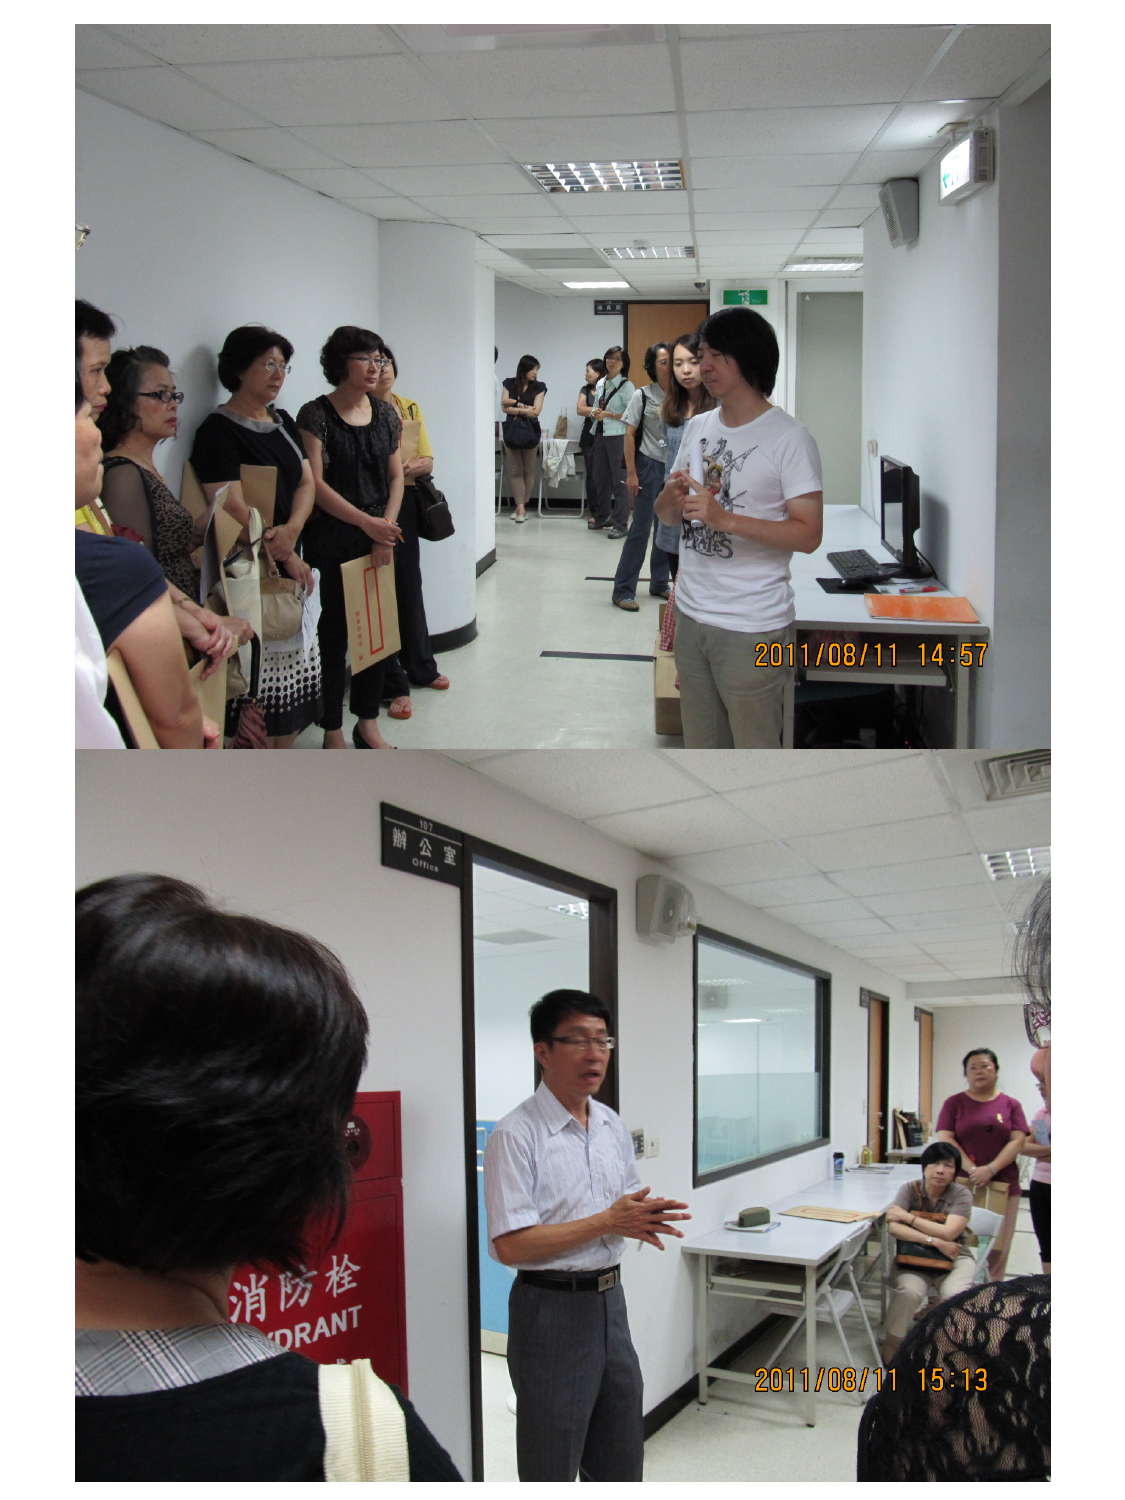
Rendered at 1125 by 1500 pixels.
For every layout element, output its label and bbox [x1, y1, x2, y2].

picture [75, 24, 1051, 1482]
